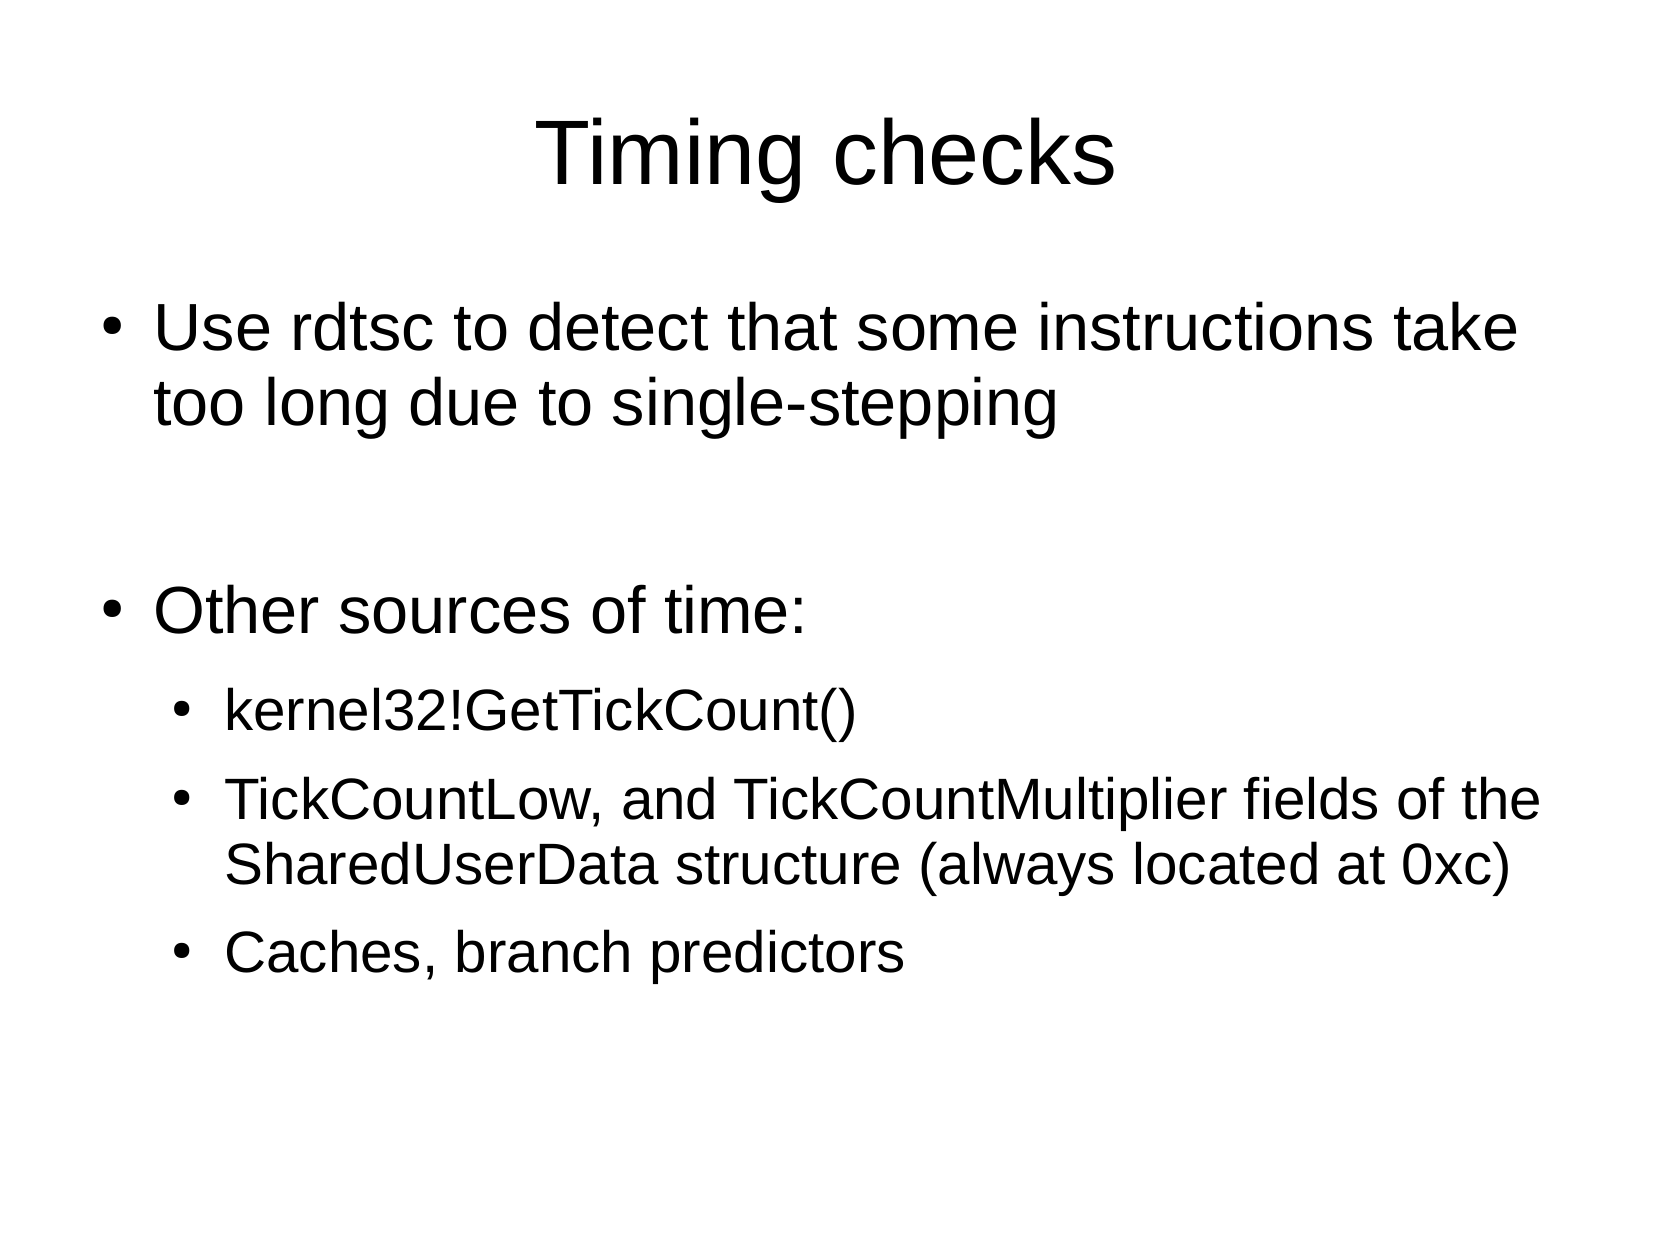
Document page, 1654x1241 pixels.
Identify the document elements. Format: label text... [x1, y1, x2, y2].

title Timing checks [82, 49, 1571, 257]
list Use rdtsc to detect that some instructions take too long due to single-stepping Other sources of time: kernel32!GetTickCount() TickCountLow, and TickCountMultiplier fields of the SharedUserData structure (always located at 0xc) Caches, branch predictors [82, 290, 1571, 1109]
